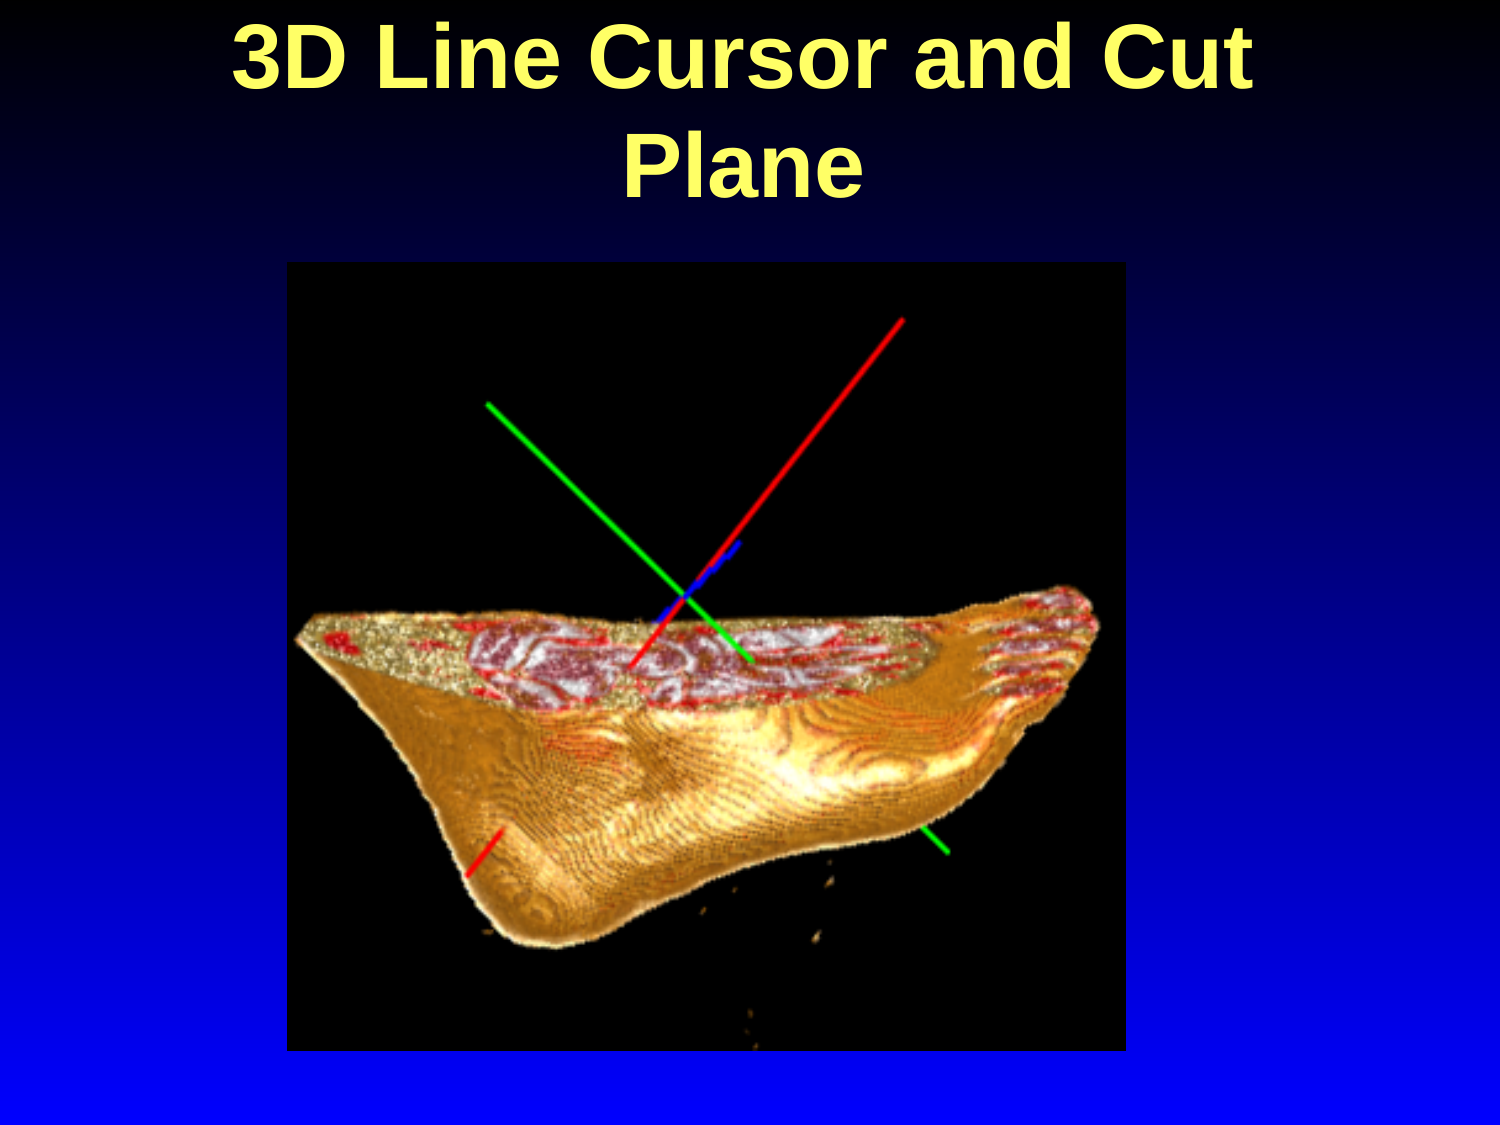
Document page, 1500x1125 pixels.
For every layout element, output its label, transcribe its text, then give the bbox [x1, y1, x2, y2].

title 3D Line Cursor and Cut Plane [99, 0, 1388, 225]
picture [287, 262, 1126, 1051]
